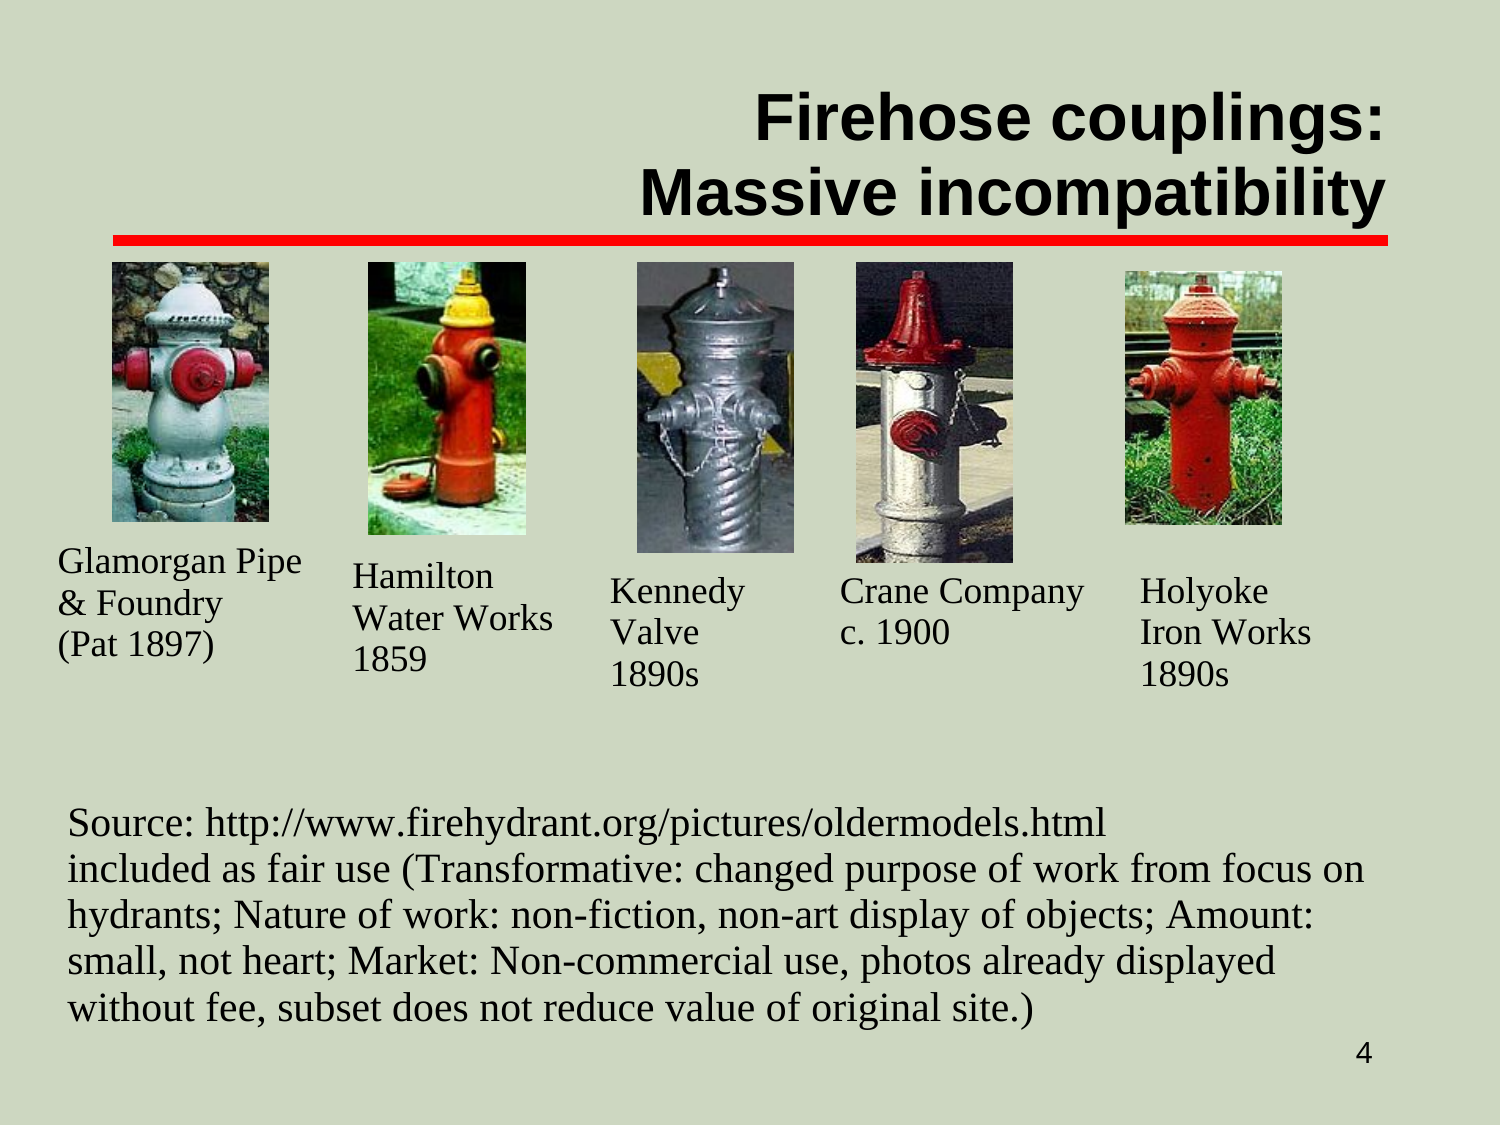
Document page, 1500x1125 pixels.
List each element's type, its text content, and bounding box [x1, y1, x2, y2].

text_box Holyoke Iron Works 1890s [1125, 562, 1351, 705]
text_box Glamorgan Pipe & Foundry (Pat 1897) [42, 532, 343, 676]
text_box Crane Company c. 1900 [825, 562, 1125, 690]
picture [1125, 271, 1282, 526]
picture [637, 262, 794, 554]
picture [112, 262, 269, 522]
picture [368, 262, 526, 535]
picture [856, 262, 1013, 562]
text_box Kennedy Valve 1890s [595, 562, 863, 705]
title Firehose couplings: Massive incompatibility [337, 79, 1388, 230]
text_box Source: http://www.firehydrant.org/pictures/oldermodels.html included as fair use (Transformative: changed purpose of work from focus on hydrants; Nature of work: non-fiction, non-art display of objects; Amount: small, not heart; Market: Non-commercial use, photos already displayed without fee, subset does not reduce value of original site.) [52, 791, 1388, 1042]
text_box Hamilton Water Works 1859 [337, 547, 601, 690]
